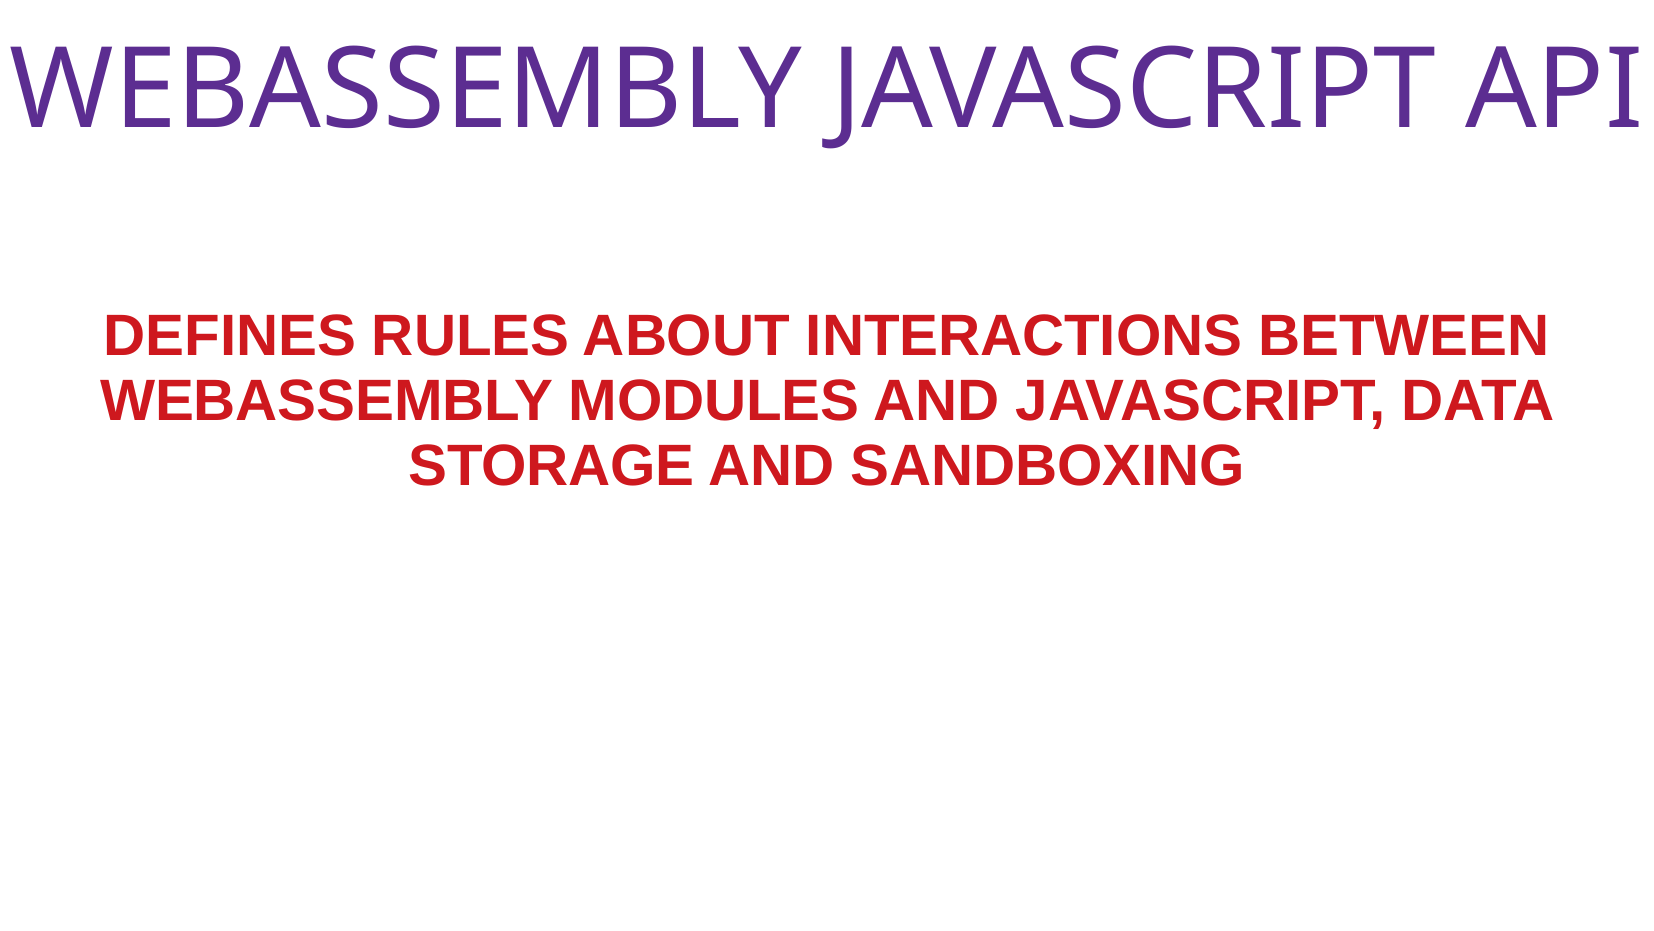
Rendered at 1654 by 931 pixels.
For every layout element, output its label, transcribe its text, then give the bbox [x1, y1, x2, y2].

title WEBASSEMBLY JAVASCRIPT API [0, 5, 1654, 162]
text_box DEFINES RULES ABOUT INTERACTIONS BETWEEN WEBASSEMBLY MODULES AND JAVASCRIPT, DATA STORAGE AND SANDBOXING [0, 295, 1654, 520]
